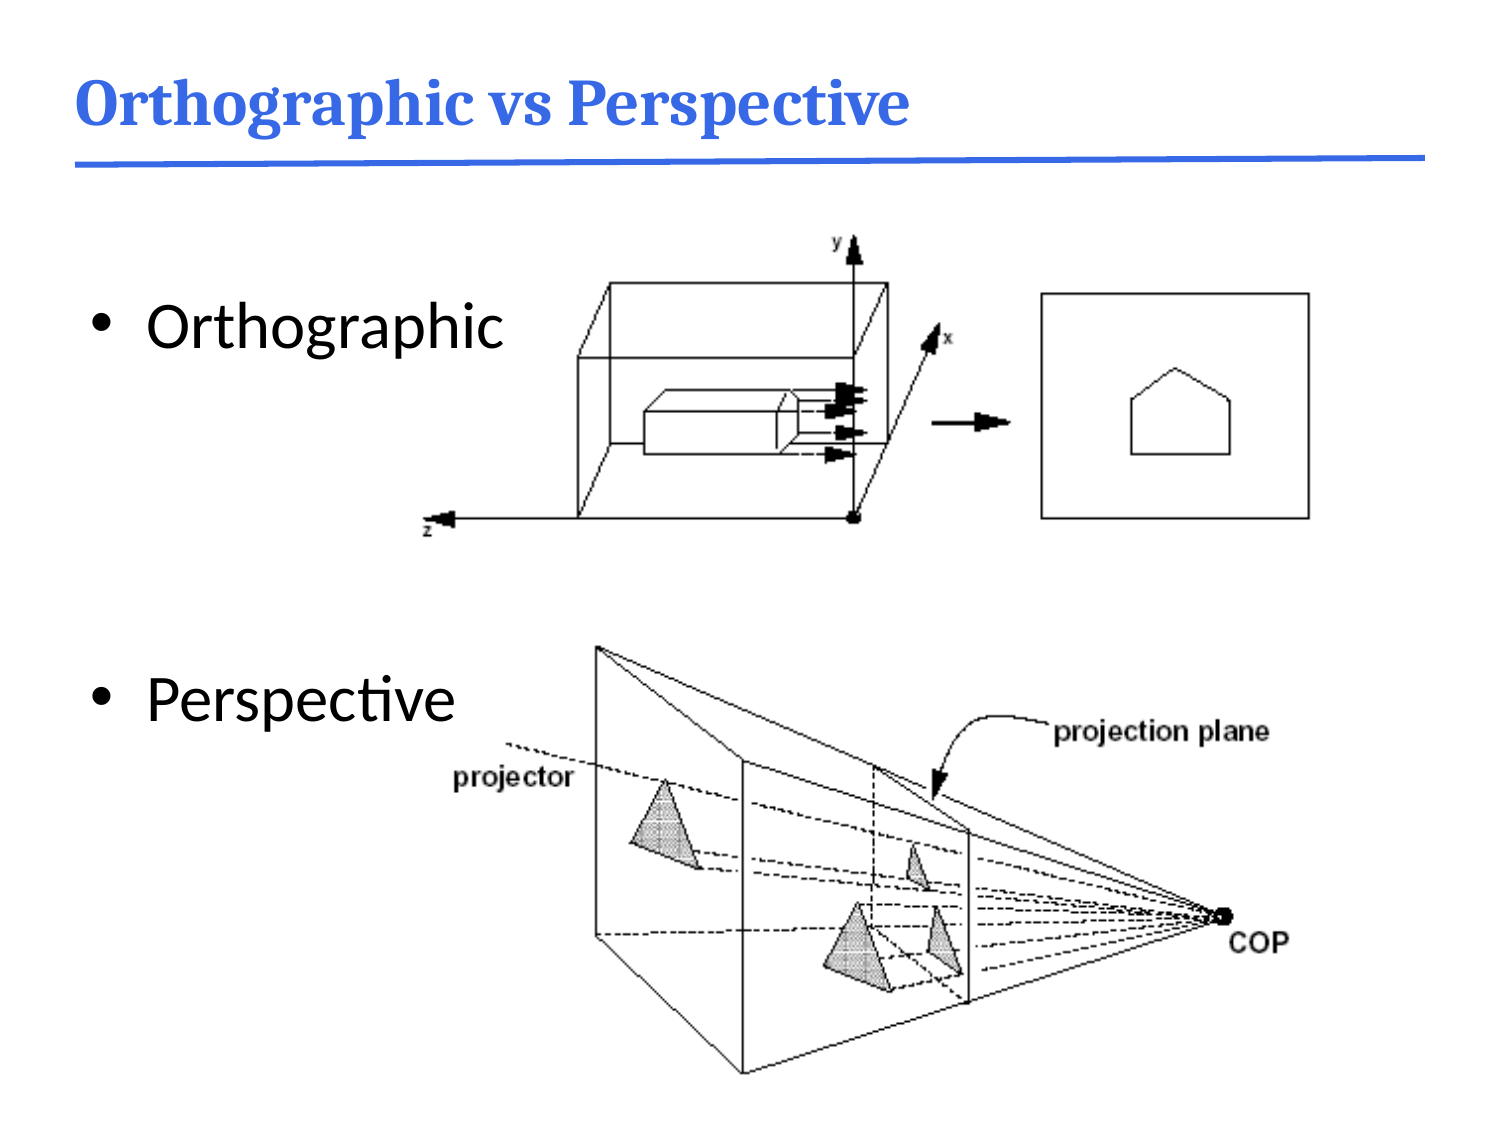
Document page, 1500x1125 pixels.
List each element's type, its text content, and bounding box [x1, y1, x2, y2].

picture [438, 1017, 1323, 1098]
picture [351, 199, 1336, 274]
text_box Orthographic Perspective [75, 274, 1425, 1017]
title Orthographic vs Perspective [75, 9, 1351, 198]
